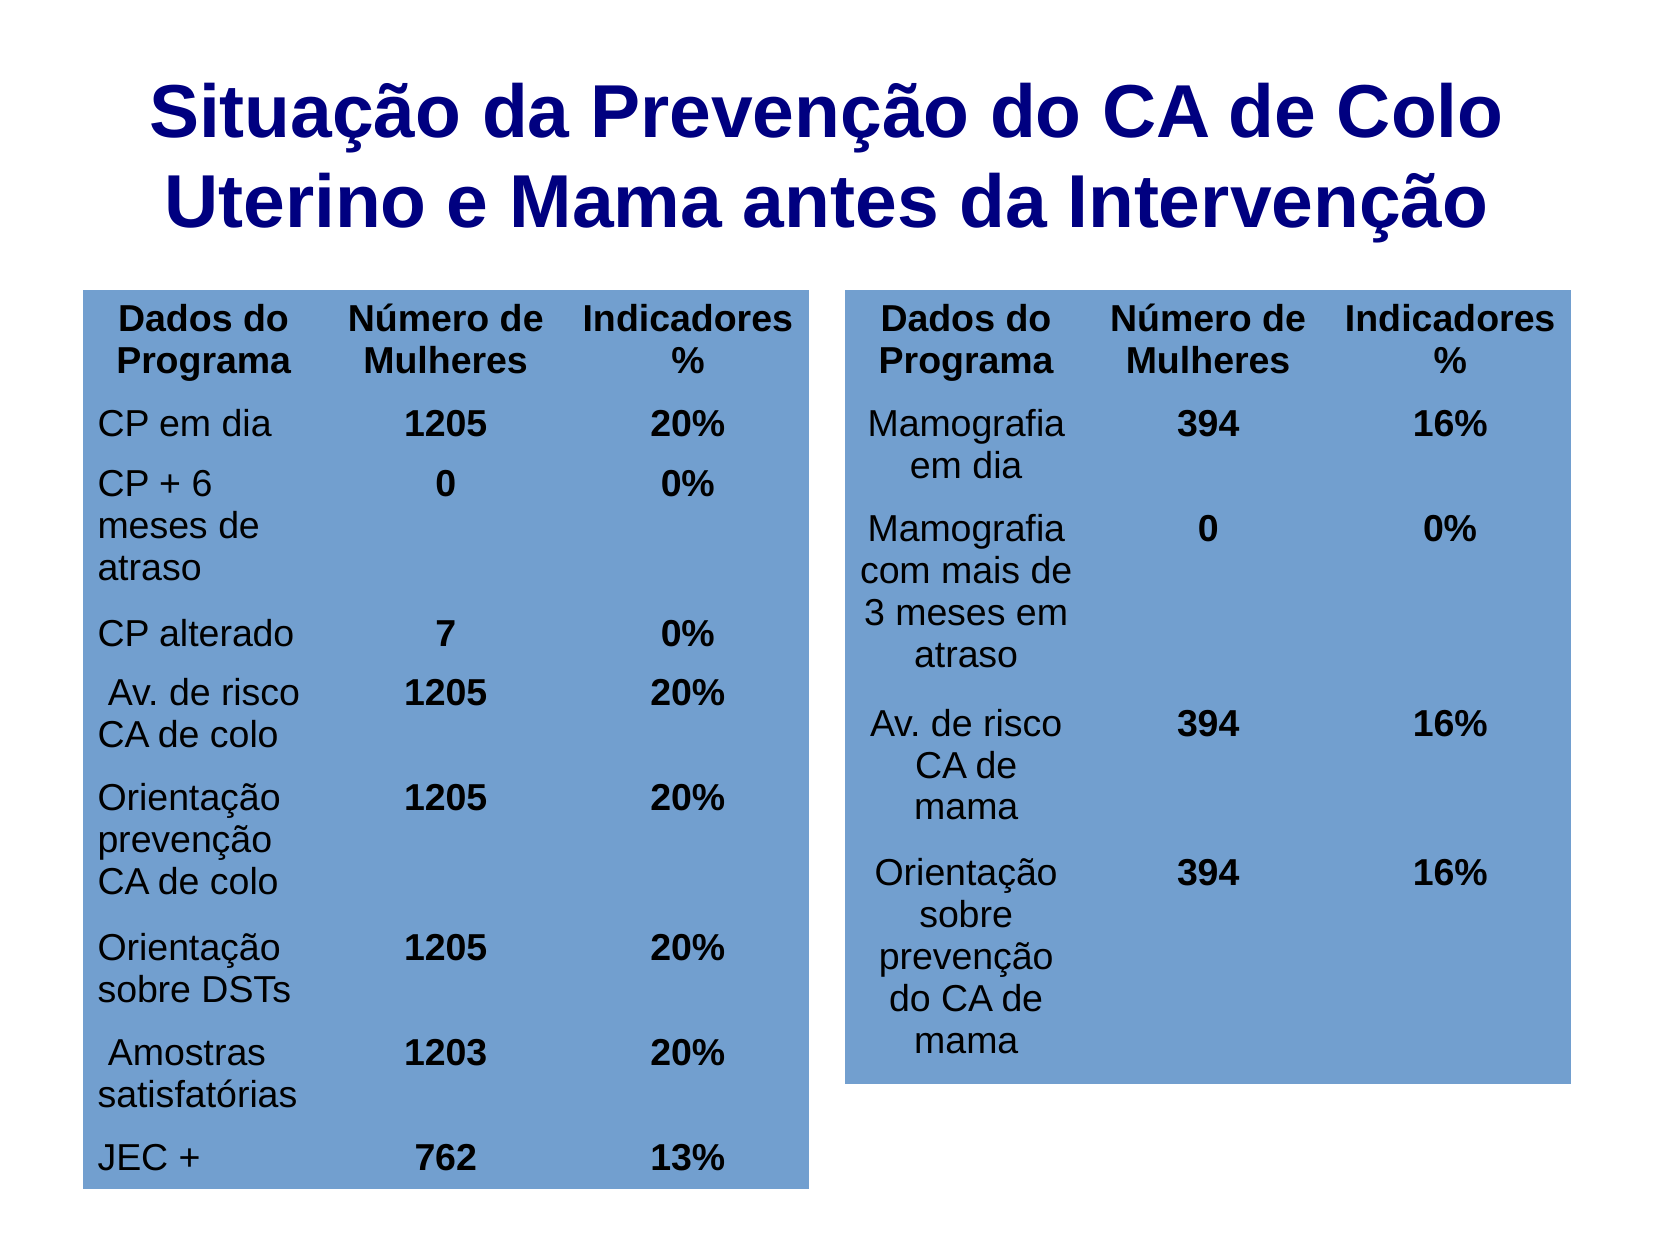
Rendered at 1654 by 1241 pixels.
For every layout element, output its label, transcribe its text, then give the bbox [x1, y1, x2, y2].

table_cell CP + 6 meses de atraso [83, 455, 325, 605]
table_cell 13% [567, 1129, 809, 1189]
table_cell 1205 [325, 664, 567, 769]
table_cell 0% [567, 455, 809, 605]
table_cell Mamografia com mais de 3 meses em atraso [845, 500, 1087, 695]
title Situação da Prevenção do CA de Colo Uterino e Mama antes da Intervenção [82, 62, 1571, 243]
table_cell 16% [1329, 695, 1571, 844]
table_cell 20% [567, 919, 809, 1024]
table_cell 20% [567, 1024, 809, 1129]
table_cell CP alterado [83, 605, 325, 664]
table_cell 20% [567, 769, 809, 919]
table_cell 1205 [325, 919, 567, 1024]
table_cell 7 [325, 605, 567, 664]
table_cell 1203 [325, 1024, 567, 1129]
table_cell 20% [567, 664, 809, 769]
table_header Número de Mulheres [1087, 290, 1329, 395]
table_cell 16% [1329, 844, 1571, 1084]
table_cell Amostras satisfatórias [83, 1024, 325, 1129]
table_cell Orientação prevenção CA de colo [83, 769, 325, 919]
table_cell 16% [1329, 395, 1571, 500]
table_header Indicadores % [1329, 290, 1571, 395]
table_cell 394 [1087, 695, 1329, 844]
table_cell Av. de risco CA de mama [845, 695, 1087, 844]
table_cell Av. de risco CA de colo [83, 664, 325, 769]
table_header Dados do Programa [845, 290, 1087, 395]
table_header Dados do Programa [83, 290, 325, 395]
table_cell 1205 [325, 769, 567, 919]
table_cell 20% [567, 395, 809, 455]
table_cell 0 [325, 455, 567, 605]
table_cell Orientação sobre DSTs [83, 919, 325, 1024]
table_cell Mamografia em dia [845, 395, 1087, 500]
table_cell 0% [1329, 500, 1571, 695]
table_cell CP em dia [83, 395, 325, 455]
table_cell 1205 [325, 395, 567, 455]
table_cell 394 [1087, 395, 1329, 500]
table_header Indicadores % [567, 290, 809, 395]
table_cell Orientação sobre prevenção do CA de mama [845, 844, 1087, 1084]
table_cell 762 [325, 1129, 567, 1189]
table_cell 394 [1087, 844, 1329, 1084]
table_header Número de Mulheres [325, 290, 567, 395]
table_cell 0 [1087, 500, 1329, 695]
table_cell 0% [567, 605, 809, 664]
table_cell JEC + [83, 1129, 325, 1189]
